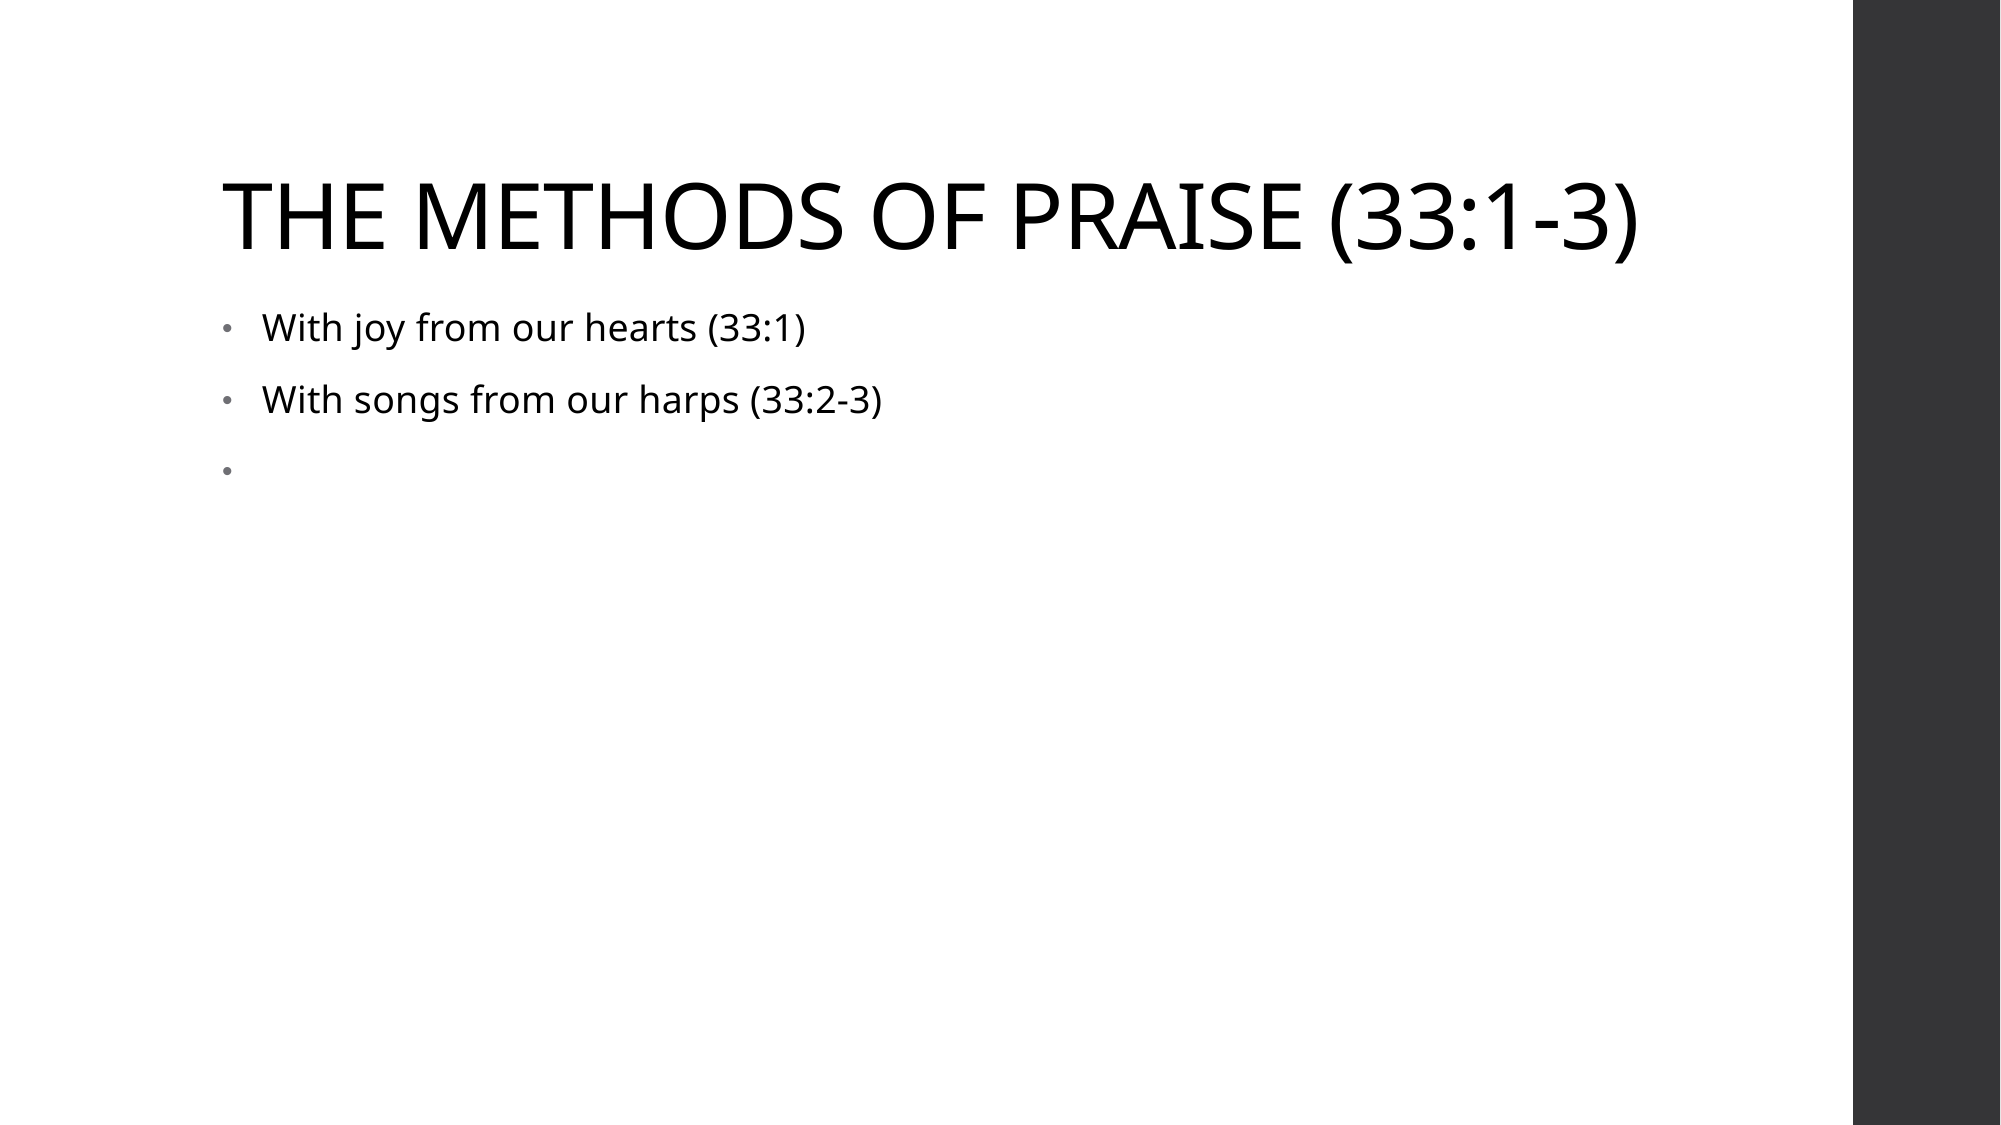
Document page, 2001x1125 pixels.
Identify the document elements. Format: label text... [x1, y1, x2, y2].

list With joy from our hearts (33:1) With songs from our harps (33:2-3) [206, 299, 1617, 1014]
title THE METHODS OF PRAISE (33:1-3) [206, 60, 1797, 278]
